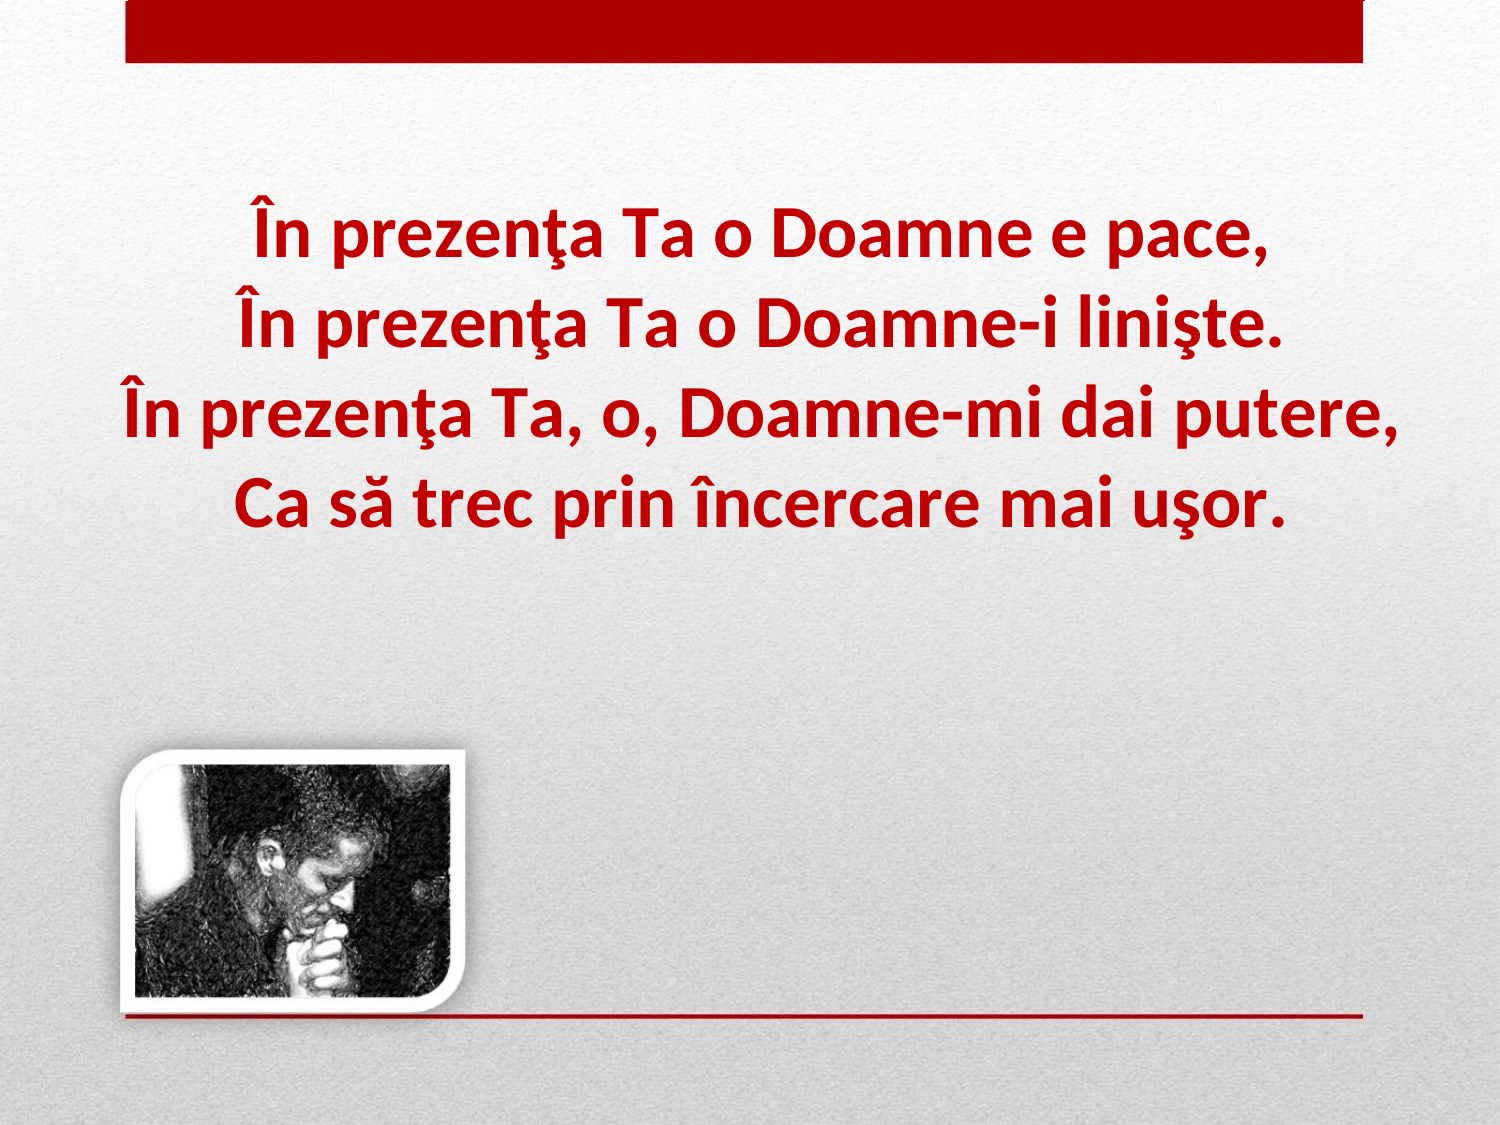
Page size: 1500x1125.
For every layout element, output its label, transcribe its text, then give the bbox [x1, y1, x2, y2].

text_box În prezenţa Ta o Doamne e pace, În prezenţa Ta o Doamne-i linişte. În prezenţa Ta, o, Doamne-mi dai putere, Ca să trec prin încercare mai uşor. [74, 112, 1450, 613]
picture [0, 0, 1500, 1125]
